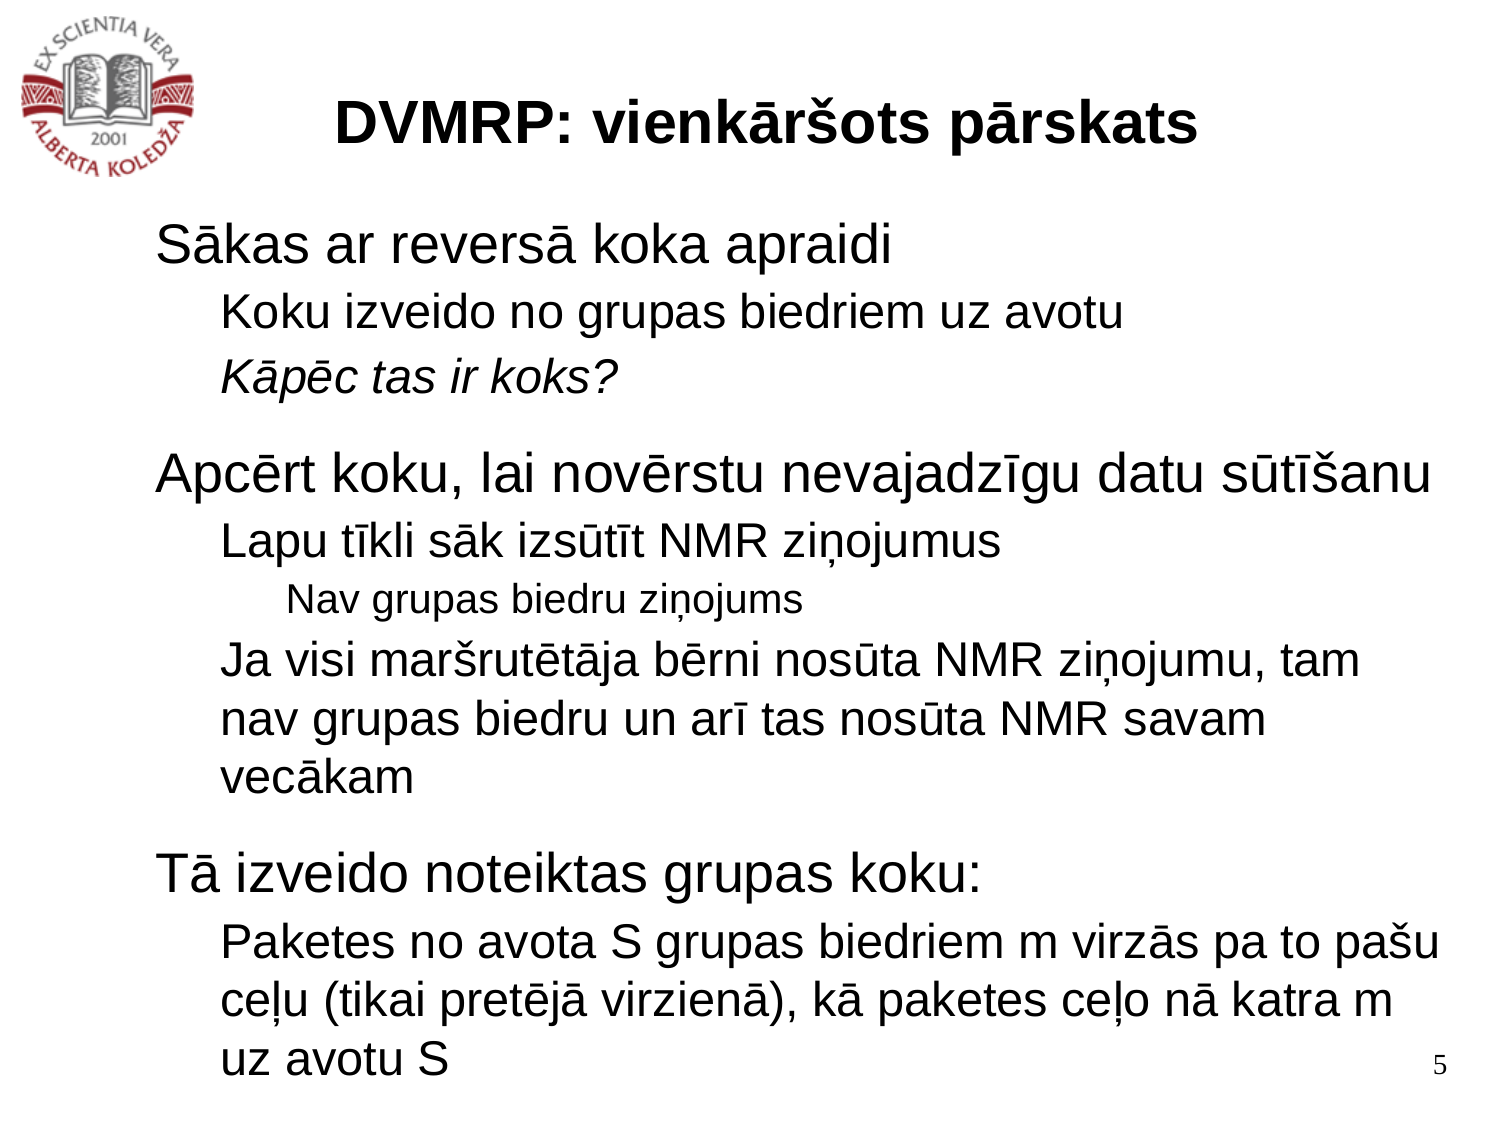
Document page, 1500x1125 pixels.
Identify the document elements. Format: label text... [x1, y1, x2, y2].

title DVMRP: vienkāršots pārskats [50, 62, 1463, 175]
picture [21, 16, 194, 177]
text_box <skaitlis> [1312, 1037, 1463, 1101]
list Sākas ar reversā koka apraidi Koku izveido no grupas biedriem uz avotu Kāpēc tas ir koks? Apcērt koku, lai novērstu nevajadzīgu datu sūtīšanu Lapu tīkli sāk izsūtīt NMR ziņojumus Nav grupas biedru ziņojums Ja visi maršrutētāja bērni nosūta NMR ziņojumu, tam nav grupas biedru un arī tas nosūta NMR savam vecākam Tā izveido noteiktas grupas koku: Paketes no avota S grupas biedriem m virzās pa to pašu ceļu (tikai pretējā virzienā), kā paketes ceļo nā katra m uz avotu S [74, 200, 1463, 1101]
